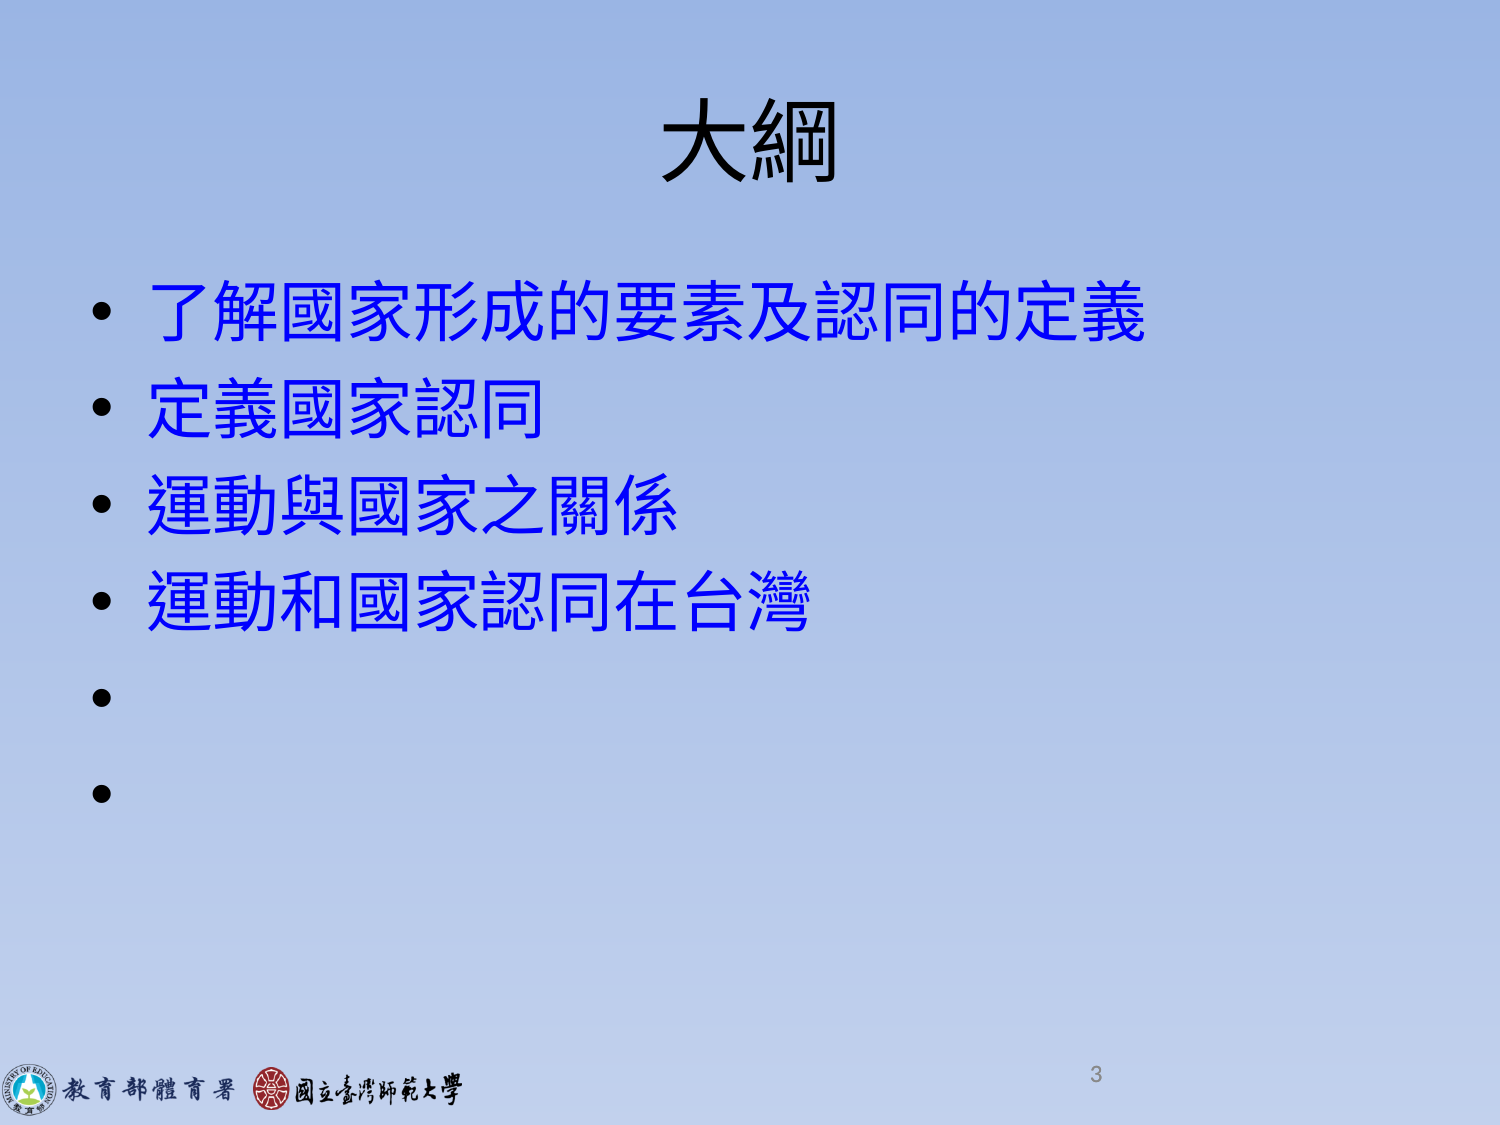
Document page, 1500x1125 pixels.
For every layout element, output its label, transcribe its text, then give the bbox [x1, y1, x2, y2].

text_box [1074, 1042, 1426, 1103]
list 了解國家形成的要素及認同的定義 定義國家認同 運動與國家之關係 運動和國家認同在台灣 [75, 262, 1426, 1005]
title 大綱 [75, 45, 1426, 233]
